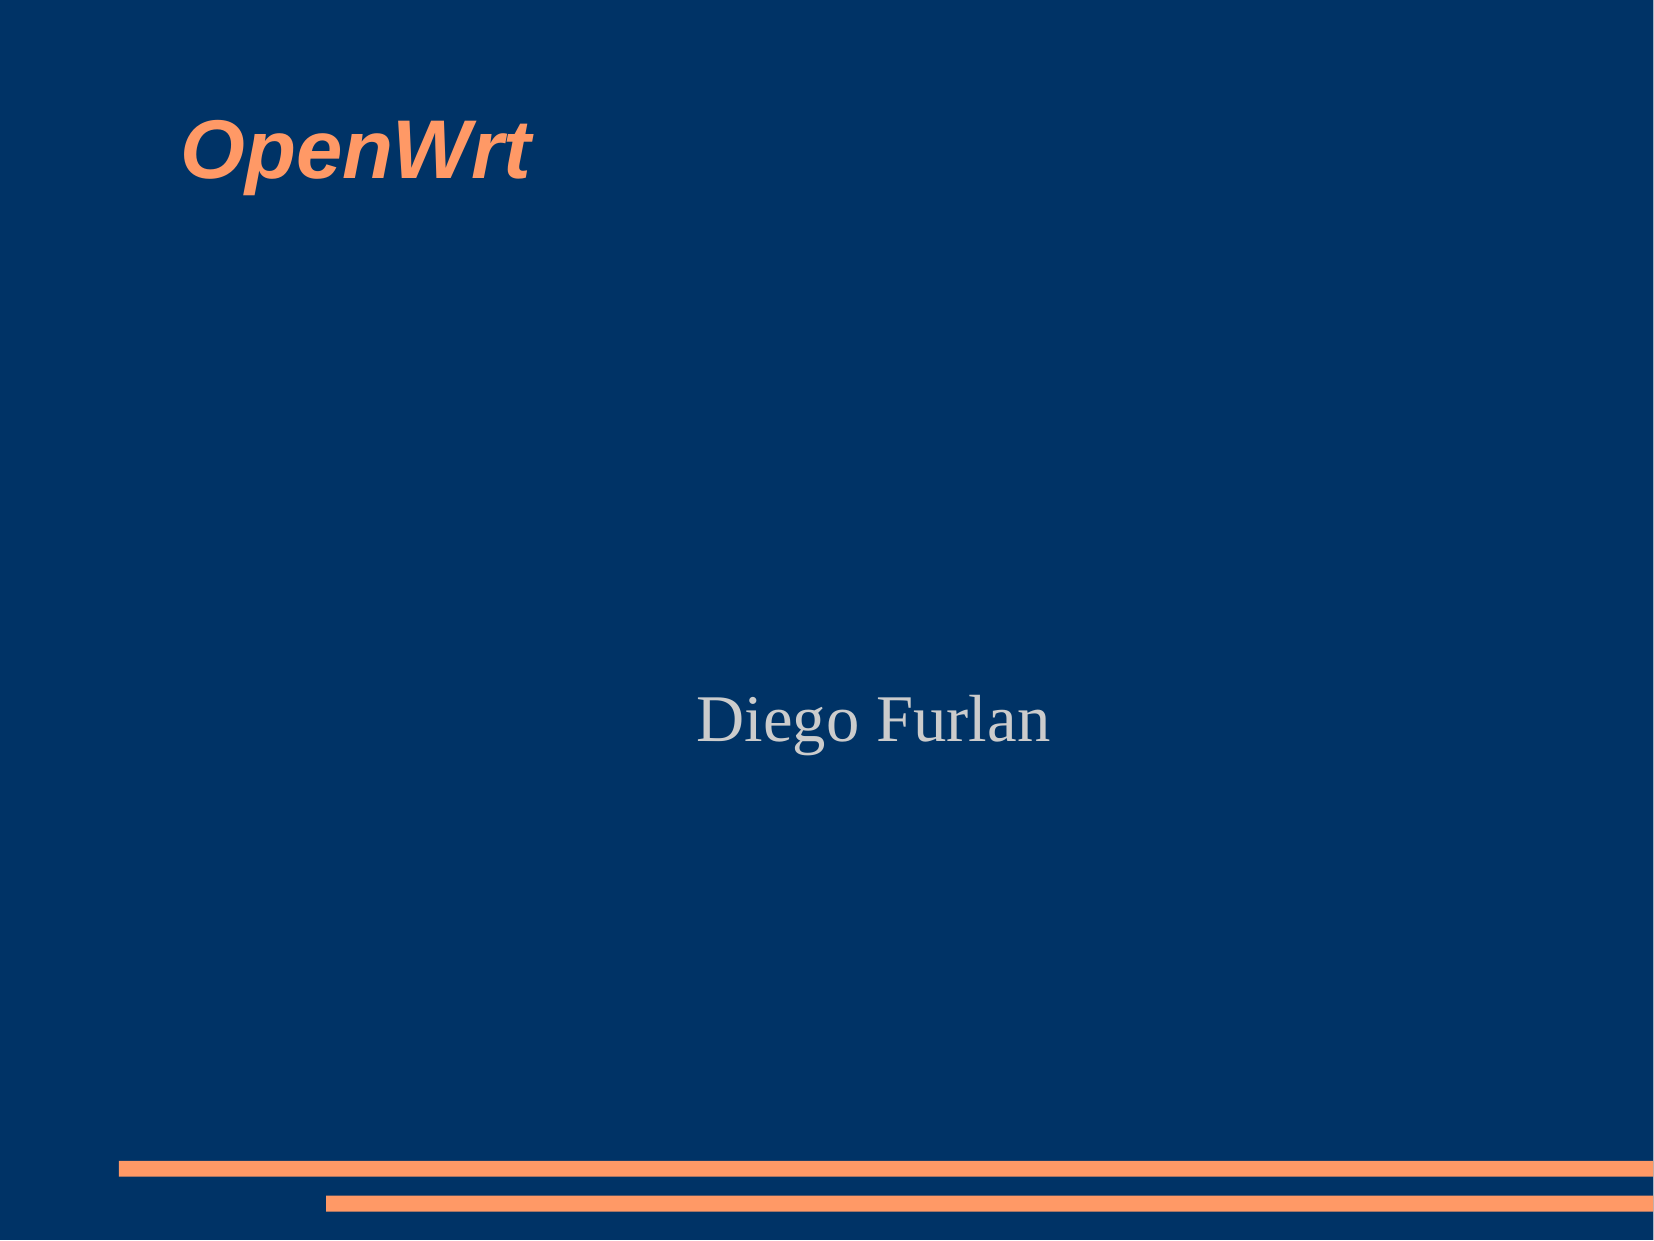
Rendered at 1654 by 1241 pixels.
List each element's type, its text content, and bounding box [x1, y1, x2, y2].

subtitle Diego Furlan [178, 364, 1570, 1147]
title OpenWrt [121, 46, 1534, 254]
